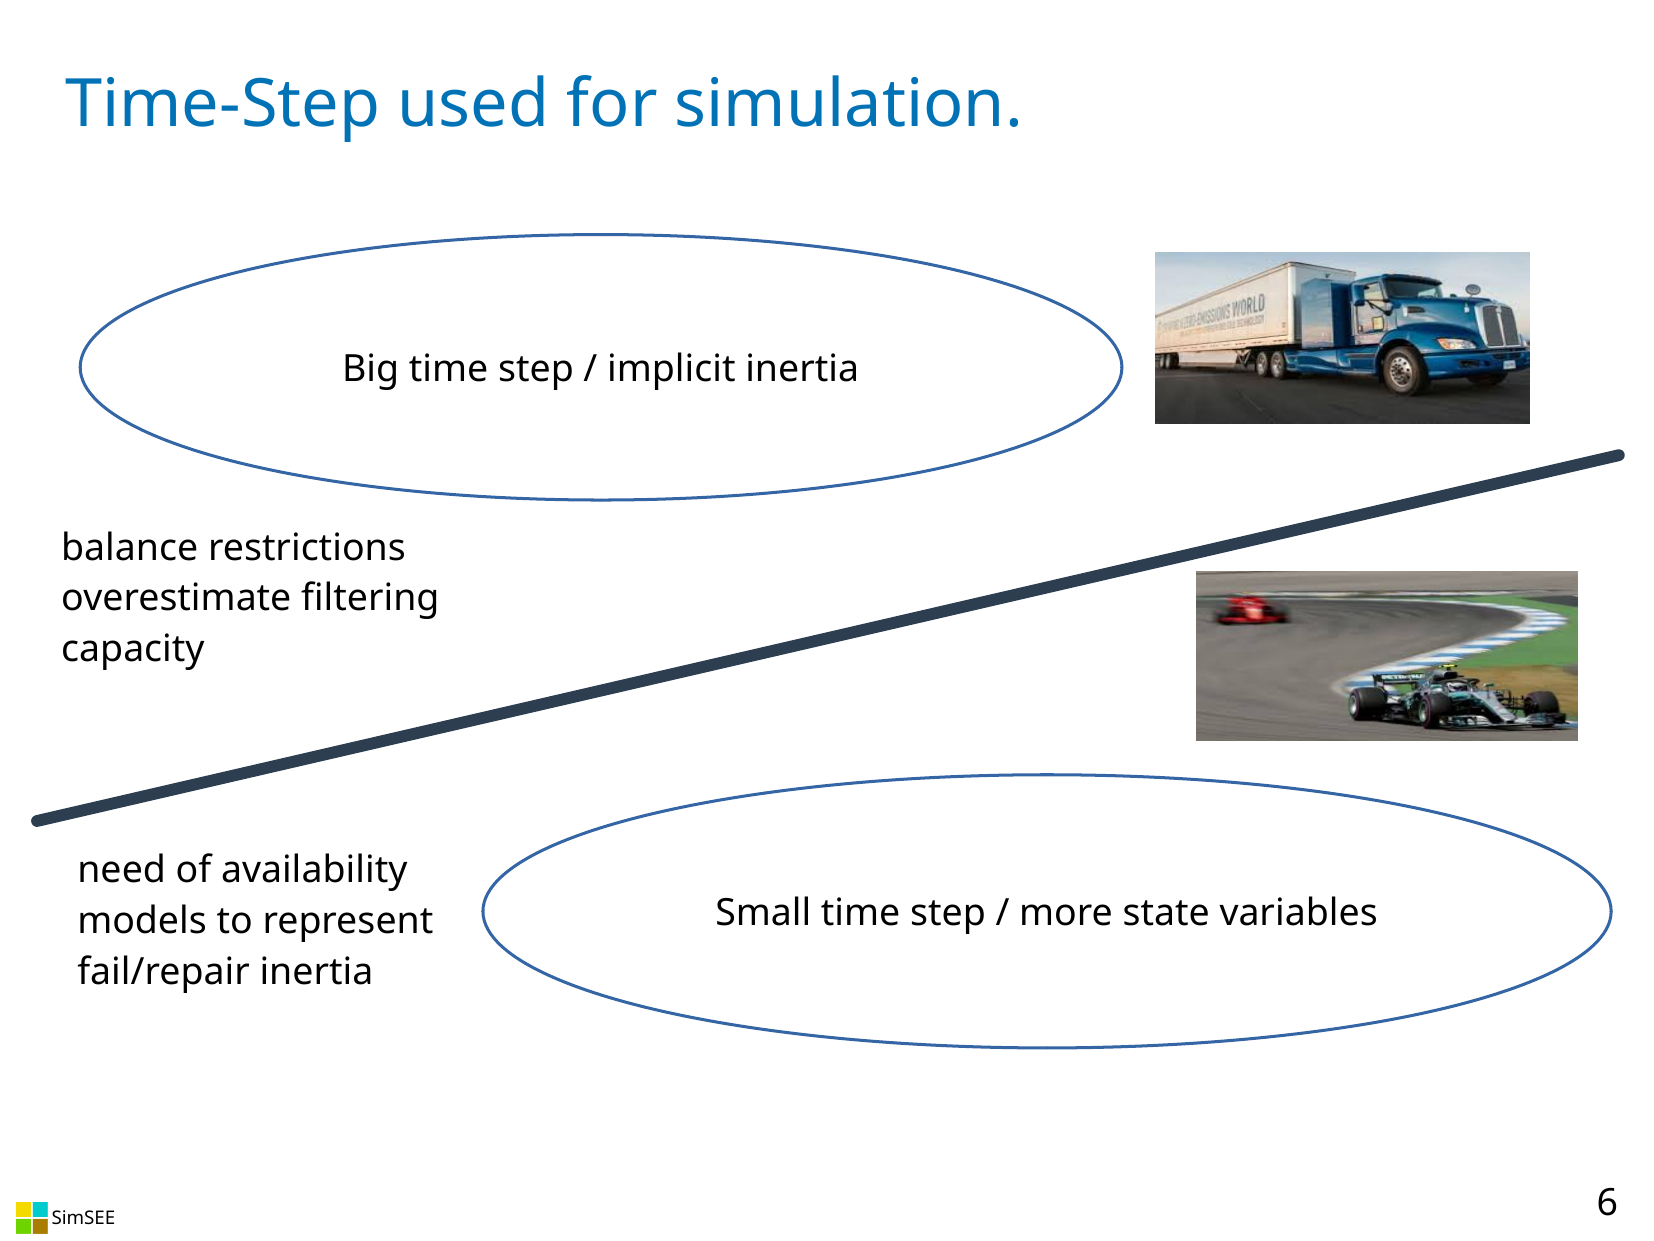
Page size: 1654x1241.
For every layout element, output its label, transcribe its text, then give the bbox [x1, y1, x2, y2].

text_box need of availability models to represent fail/repair inertia [62, 835, 521, 993]
picture [15, 1201, 49, 1235]
title Time-Step used for simulation. [59, 55, 1470, 142]
text_box Big time step / implicit inertia [80, 234, 1122, 501]
text_box Small time step / more state variables [521, 774, 1612, 1048]
text_box balance restrictions overestimate filtering capacity [46, 512, 505, 670]
picture [1196, 571, 1578, 741]
picture [1155, 252, 1530, 424]
